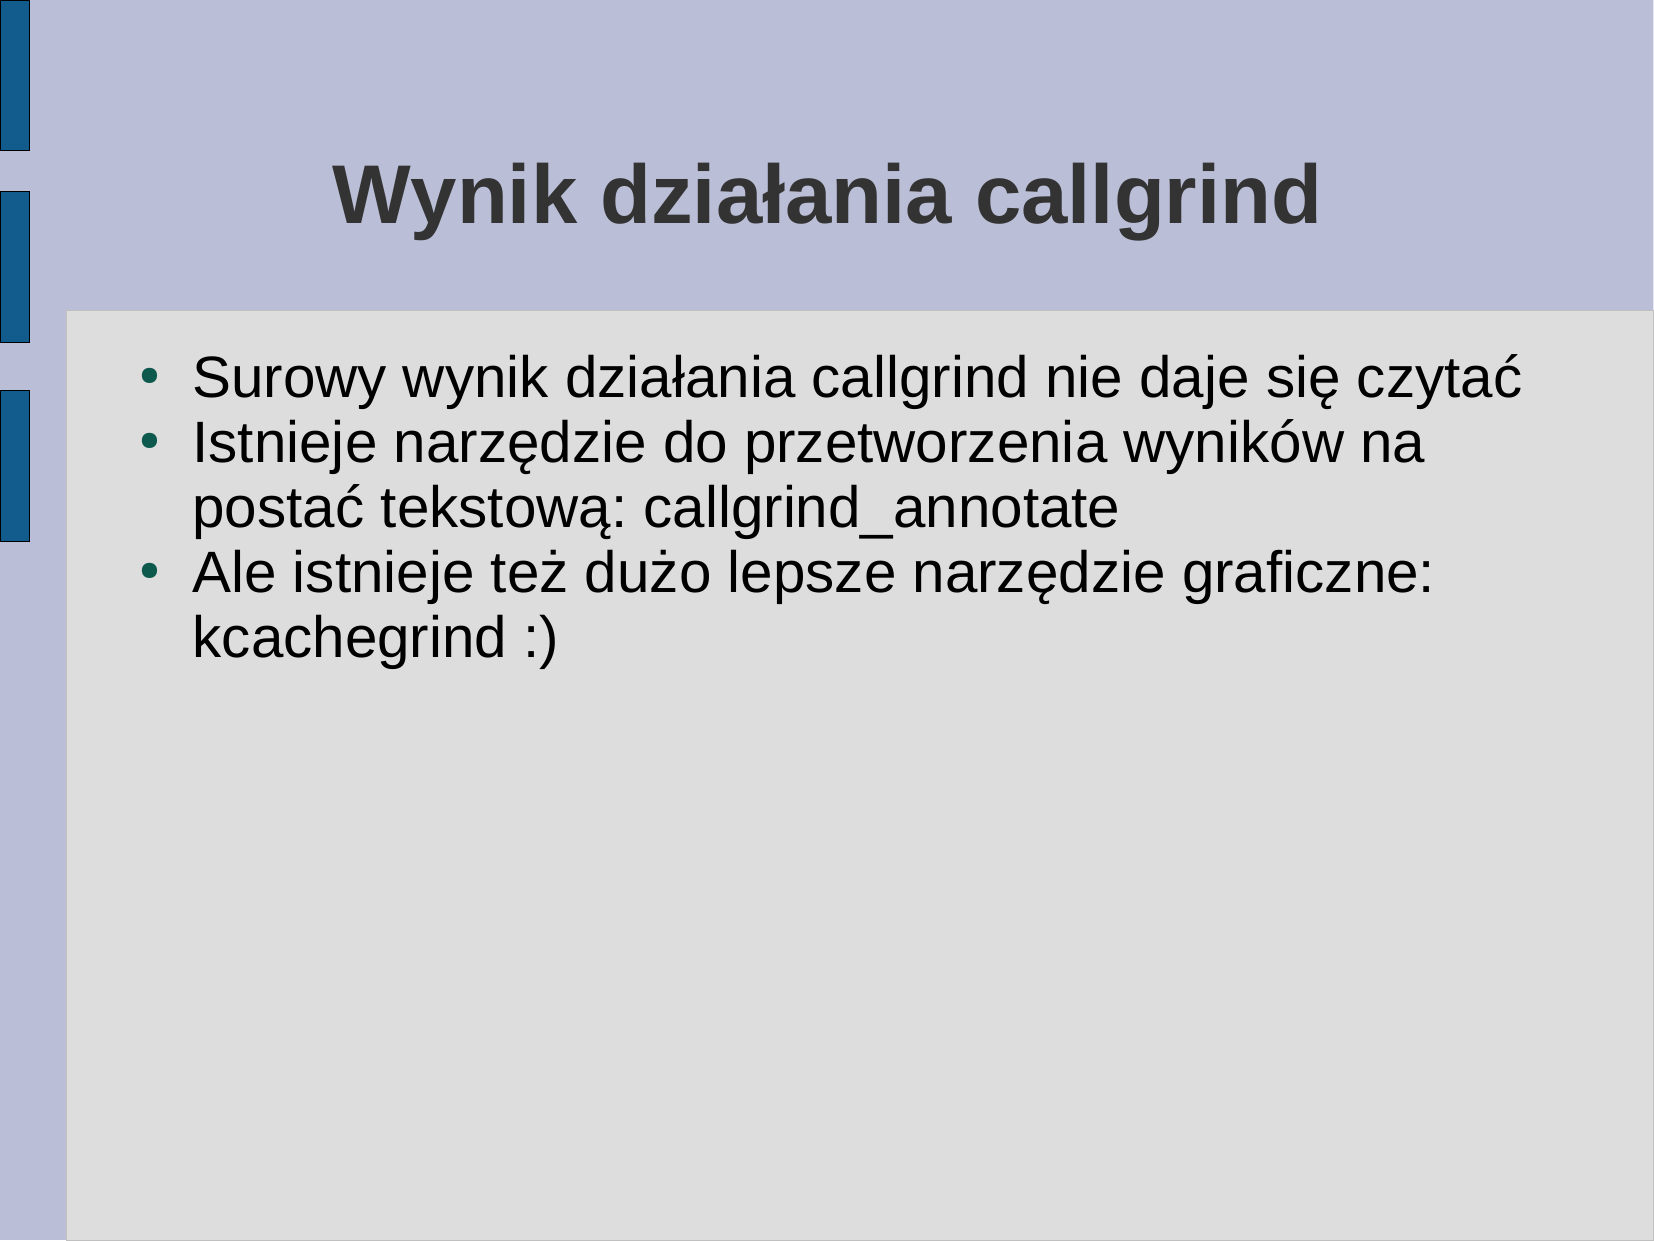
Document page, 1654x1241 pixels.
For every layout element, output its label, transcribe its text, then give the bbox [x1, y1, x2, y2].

list Surowy wynik działania callgrind nie daje się czytać Istnieje narzędzie do przetworzenia wyników na postać tekstową: callgrind_annotate Ale istnieje też dużo lepsze narzędzie graficzne: kcachegrind :) [121, 344, 1534, 1127]
title Wynik działania callgrind [121, 91, 1534, 299]
